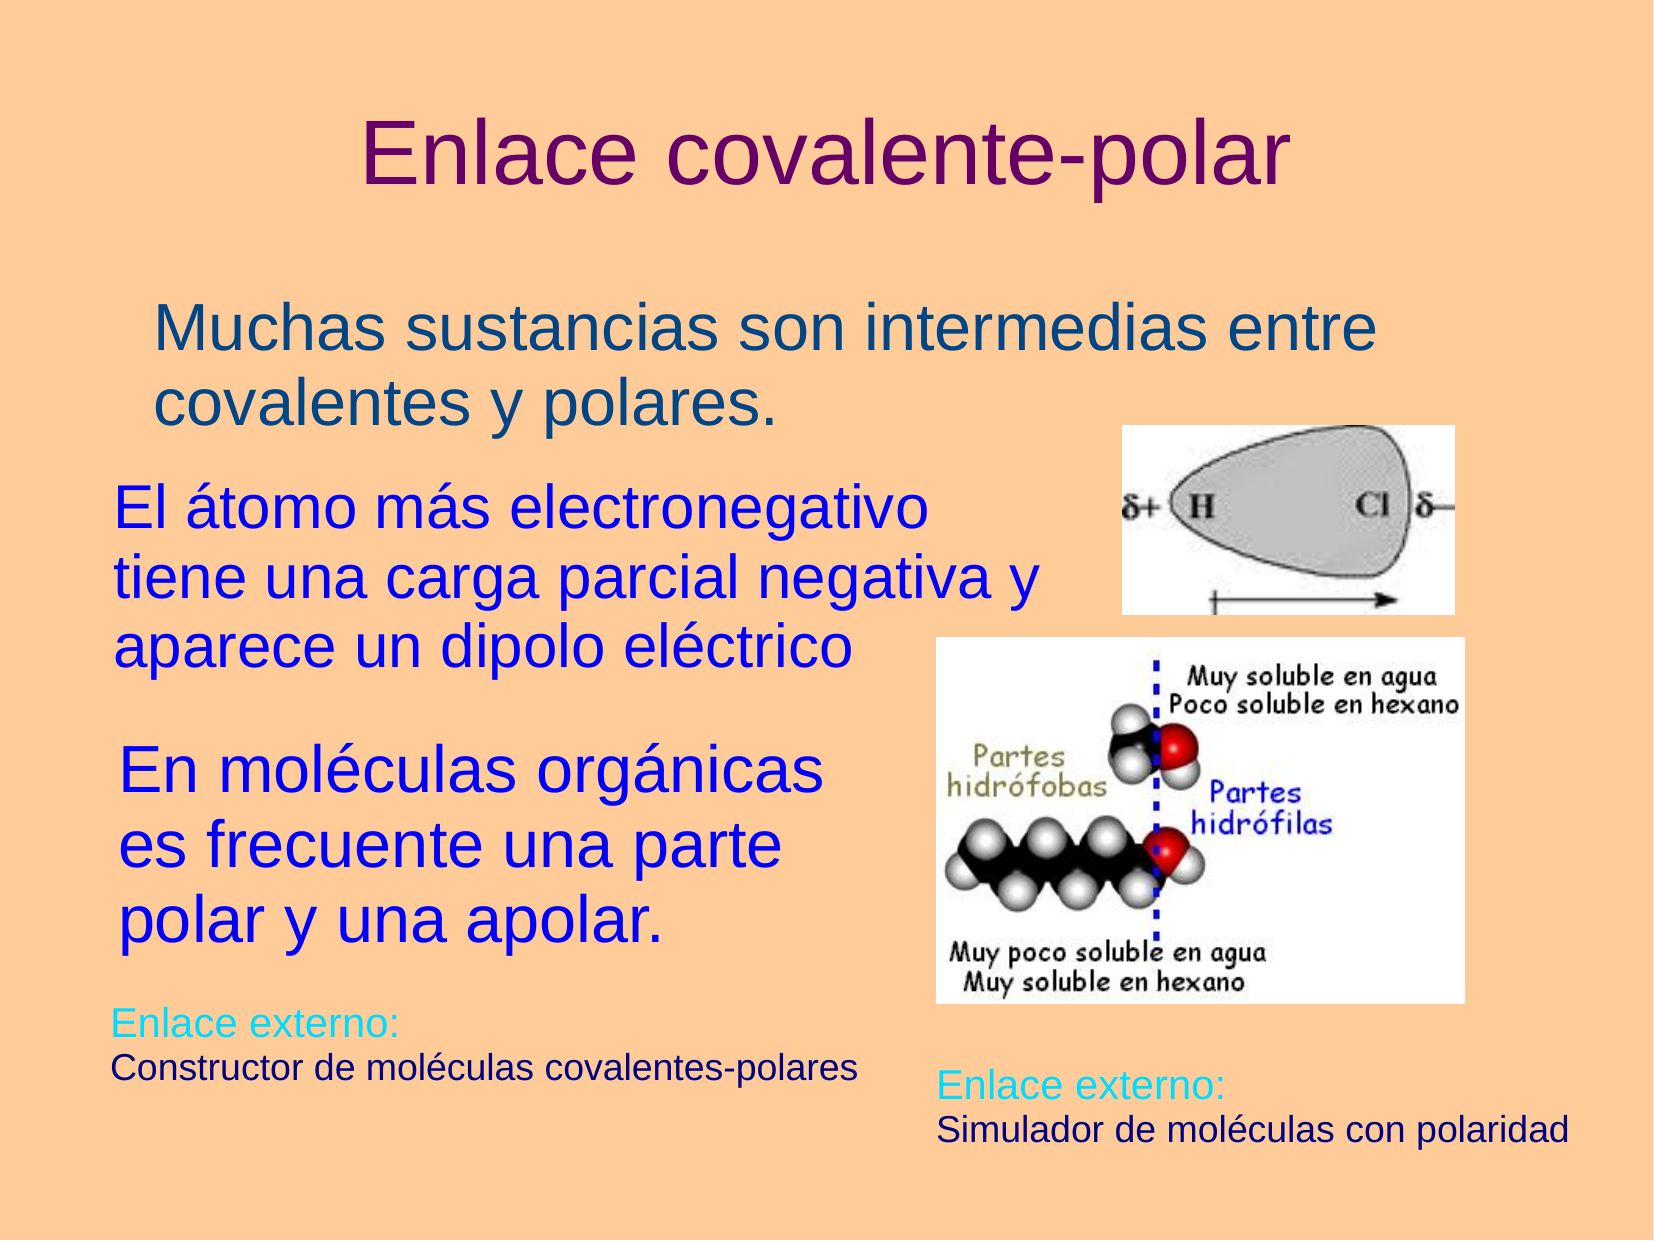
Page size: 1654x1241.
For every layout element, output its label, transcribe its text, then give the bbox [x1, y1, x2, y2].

list El átomo más electronegativo tiene una carga parcial negativa y aparece un dipolo eléctrico [47, 472, 1046, 733]
list Muchas sustancias son intermedias entre covalentes y polares. [82, 290, 1560, 681]
picture [936, 637, 1465, 1004]
picture [1122, 425, 1455, 615]
text_box Enlace externo: Constructor de moléculas covalentes-polares [95, 992, 886, 1096]
list En moléculas orgánicas es frecuente una parte polar y una apolar. [47, 732, 863, 993]
title Enlace covalente-polar [82, 49, 1571, 257]
text_box Enlace externo: Simulador de moléculas con polaridad [921, 1054, 1607, 1158]
